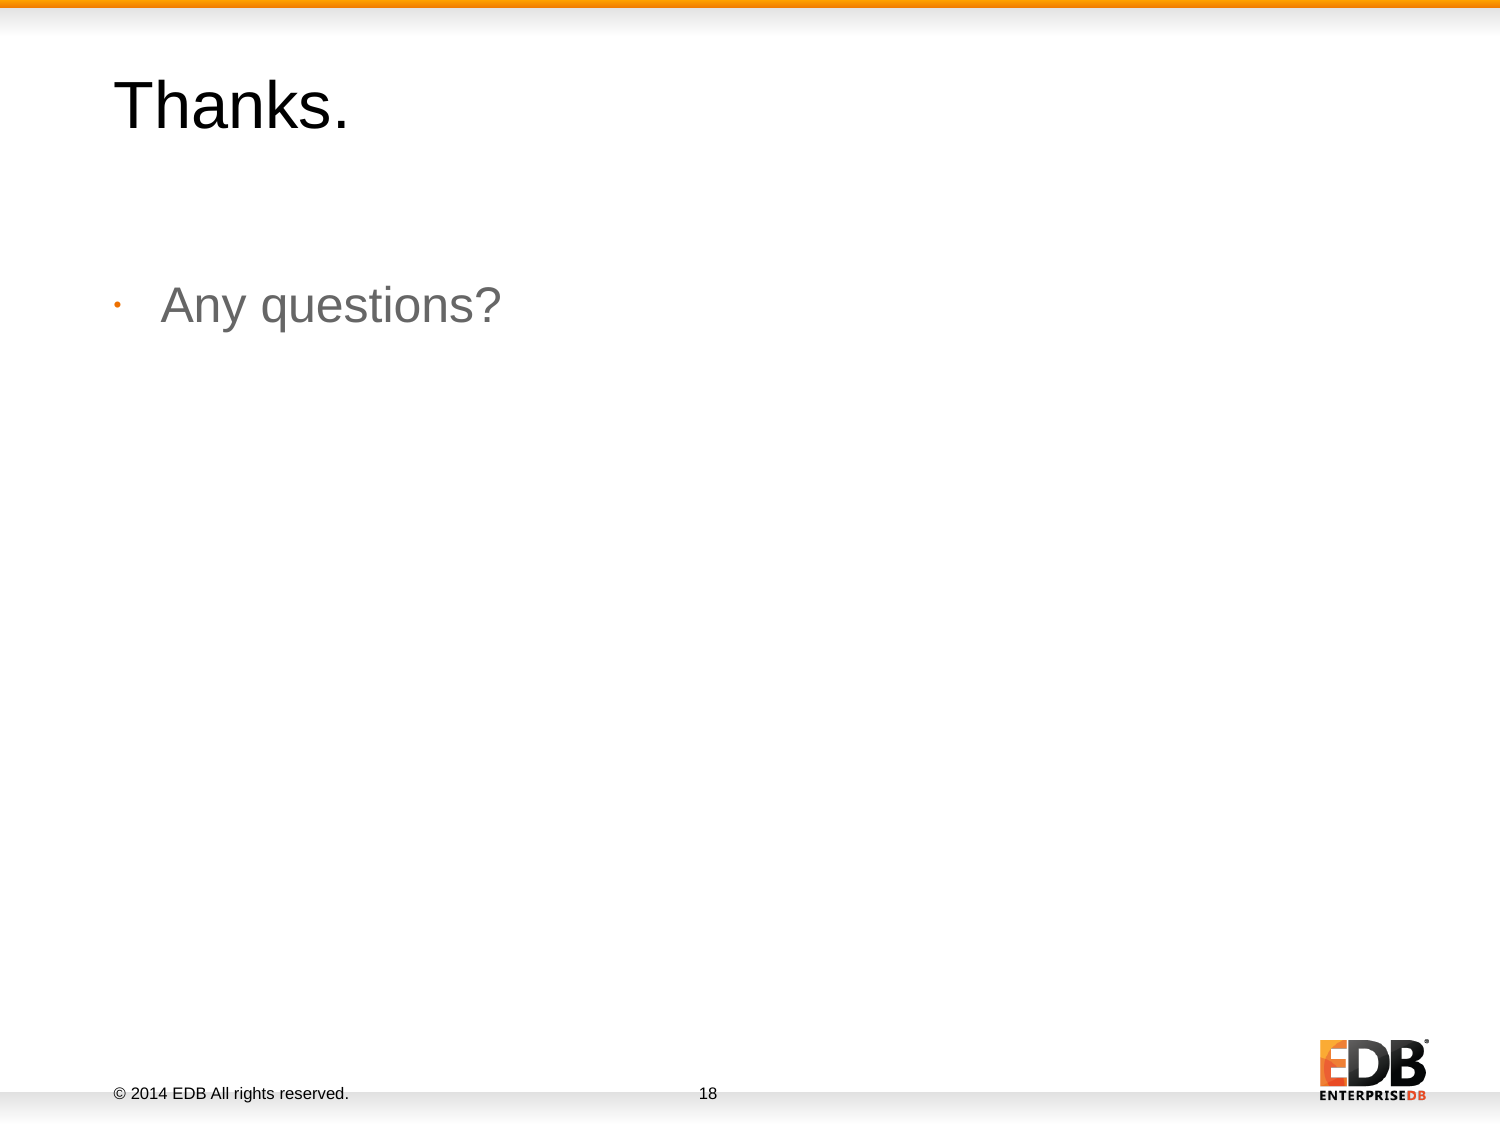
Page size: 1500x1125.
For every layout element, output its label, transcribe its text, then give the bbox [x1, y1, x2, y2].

picture [1318, 1036, 1430, 1101]
title Thanks. [98, 26, 1403, 188]
list Any questions? [98, 270, 1403, 991]
